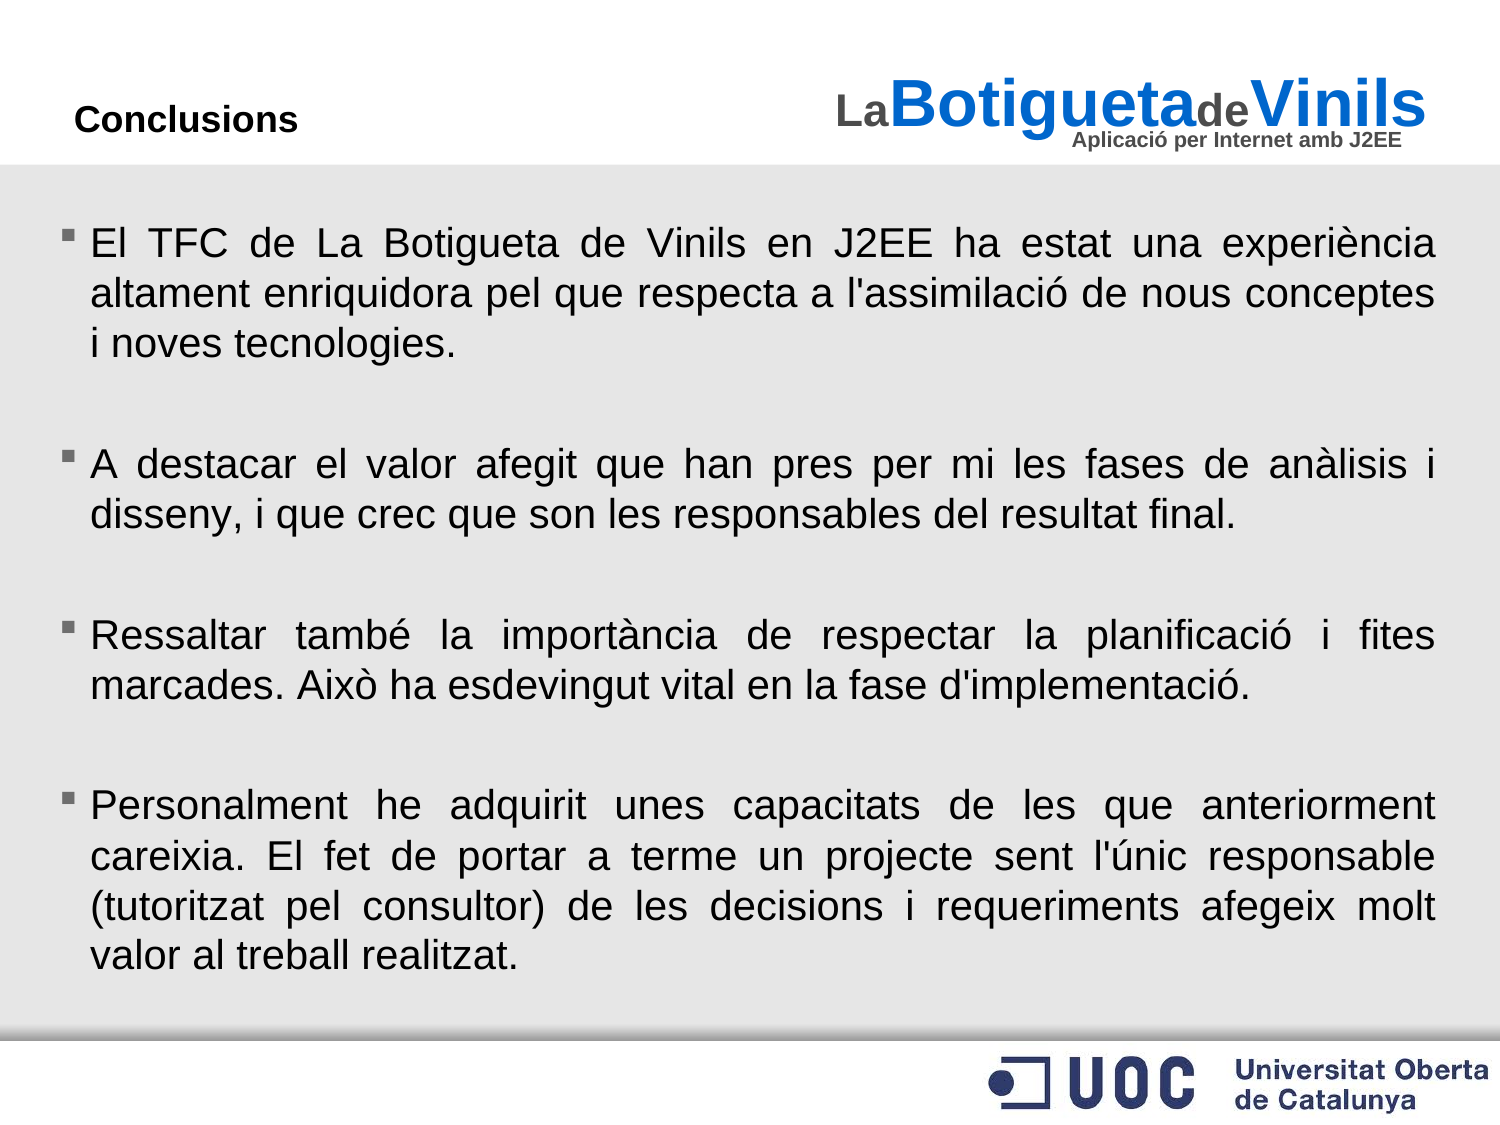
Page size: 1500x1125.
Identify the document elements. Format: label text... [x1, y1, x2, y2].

title LaBotiguetadeVinils [820, 6, 1500, 148]
text_box Conclusions [59, 87, 768, 147]
picture [0, 1041, 1500, 1125]
list El TFC de La Botigueta de Vinils en J2EE ha estat una experiència altament enriquidora pel que respecta a l'assimilació de nous conceptes i noves tecnologies. A destacar el valor afegit que han pres per mi les fases de anàlisis i disseny, i que crec que son les responsables del resultat final. Ressaltar també la importància de respectar la planificació i fites marcades. Això ha esdevingut vital en la fase d'implementació. Personalment he adquirit unes capacitats de les que anteriorment careixia. El fet de portar a terme un projecte sent l'únic responsable (tutoritzat pel consultor) de les decisions i requeriments afegeix molt valor al treball realitzat. [59, 147, 1437, 987]
text_box Aplicació per Internet amb J2EE [1033, 118, 1418, 147]
